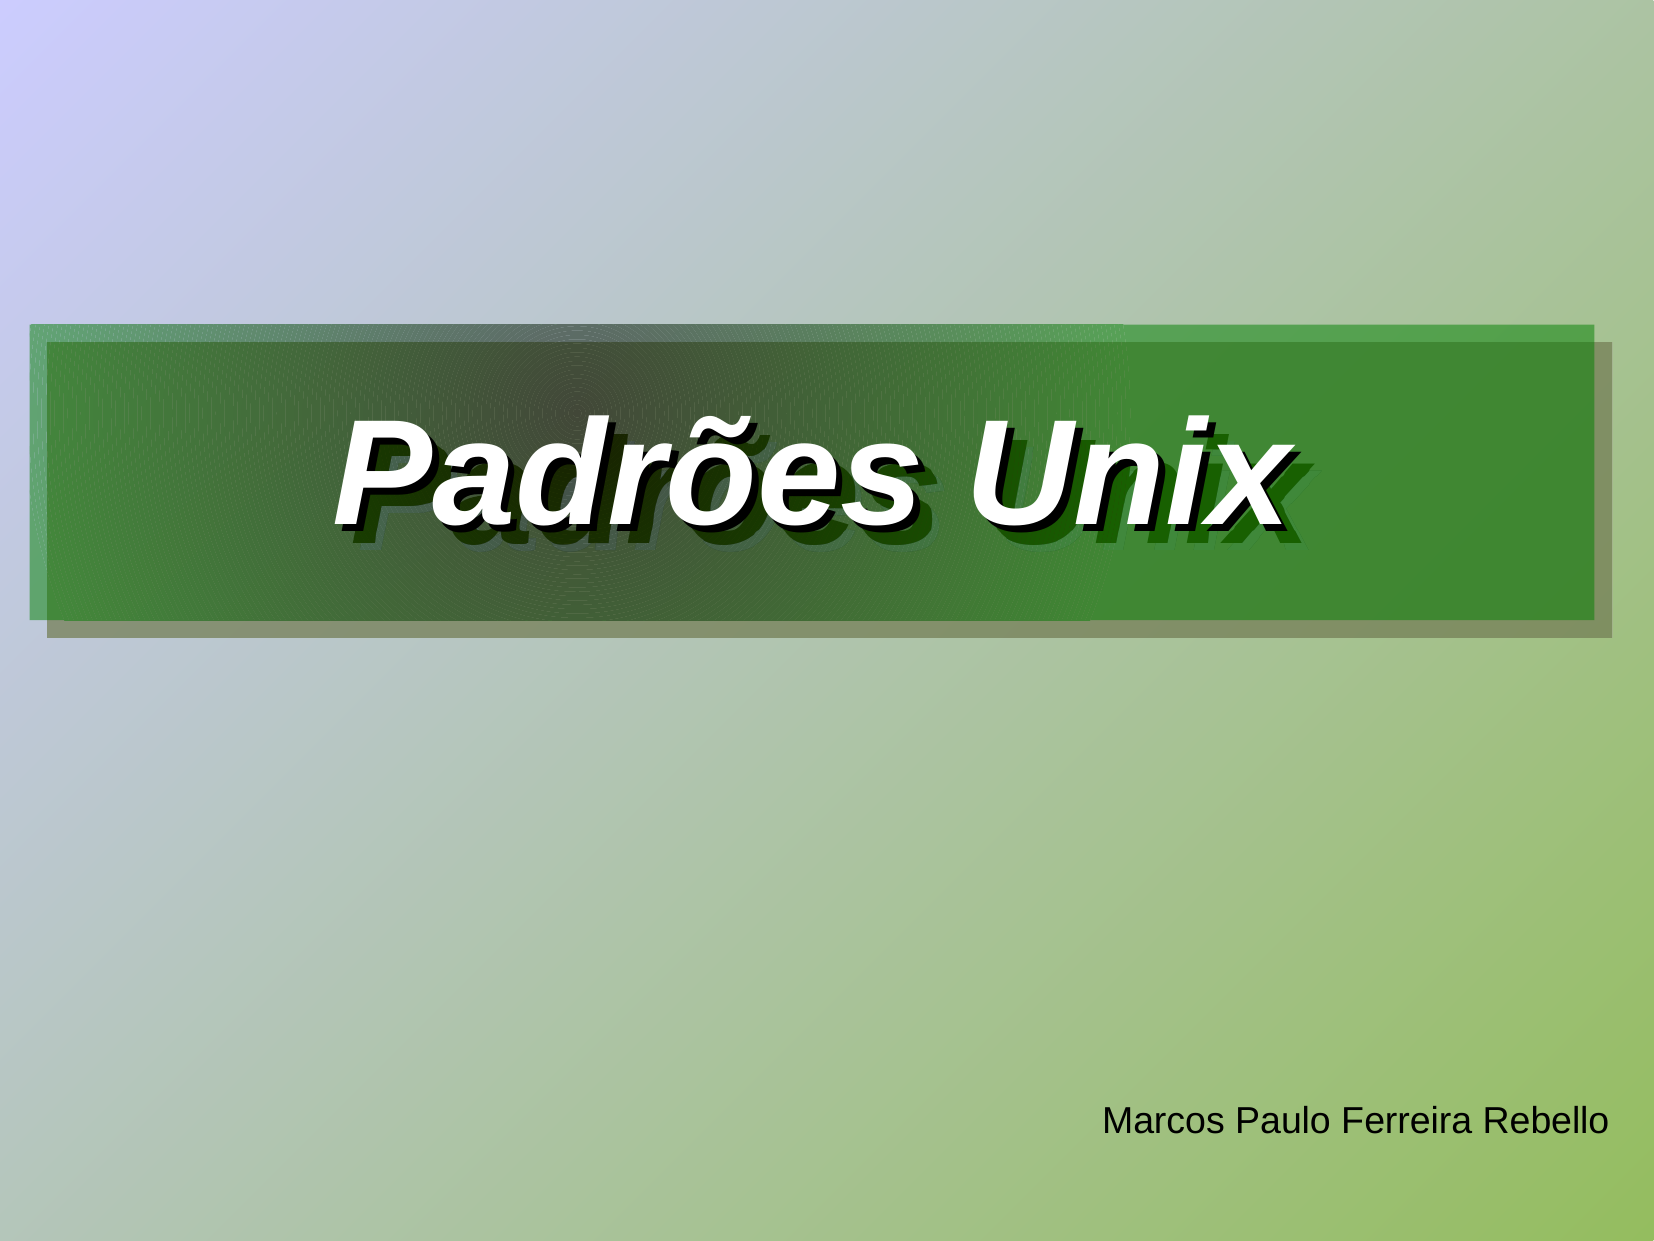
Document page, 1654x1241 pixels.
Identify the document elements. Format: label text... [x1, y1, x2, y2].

text_box Padrões Unix [29, 324, 1595, 621]
text_box Marcos Paulo Ferreira Rebello [29, 1092, 1625, 1152]
